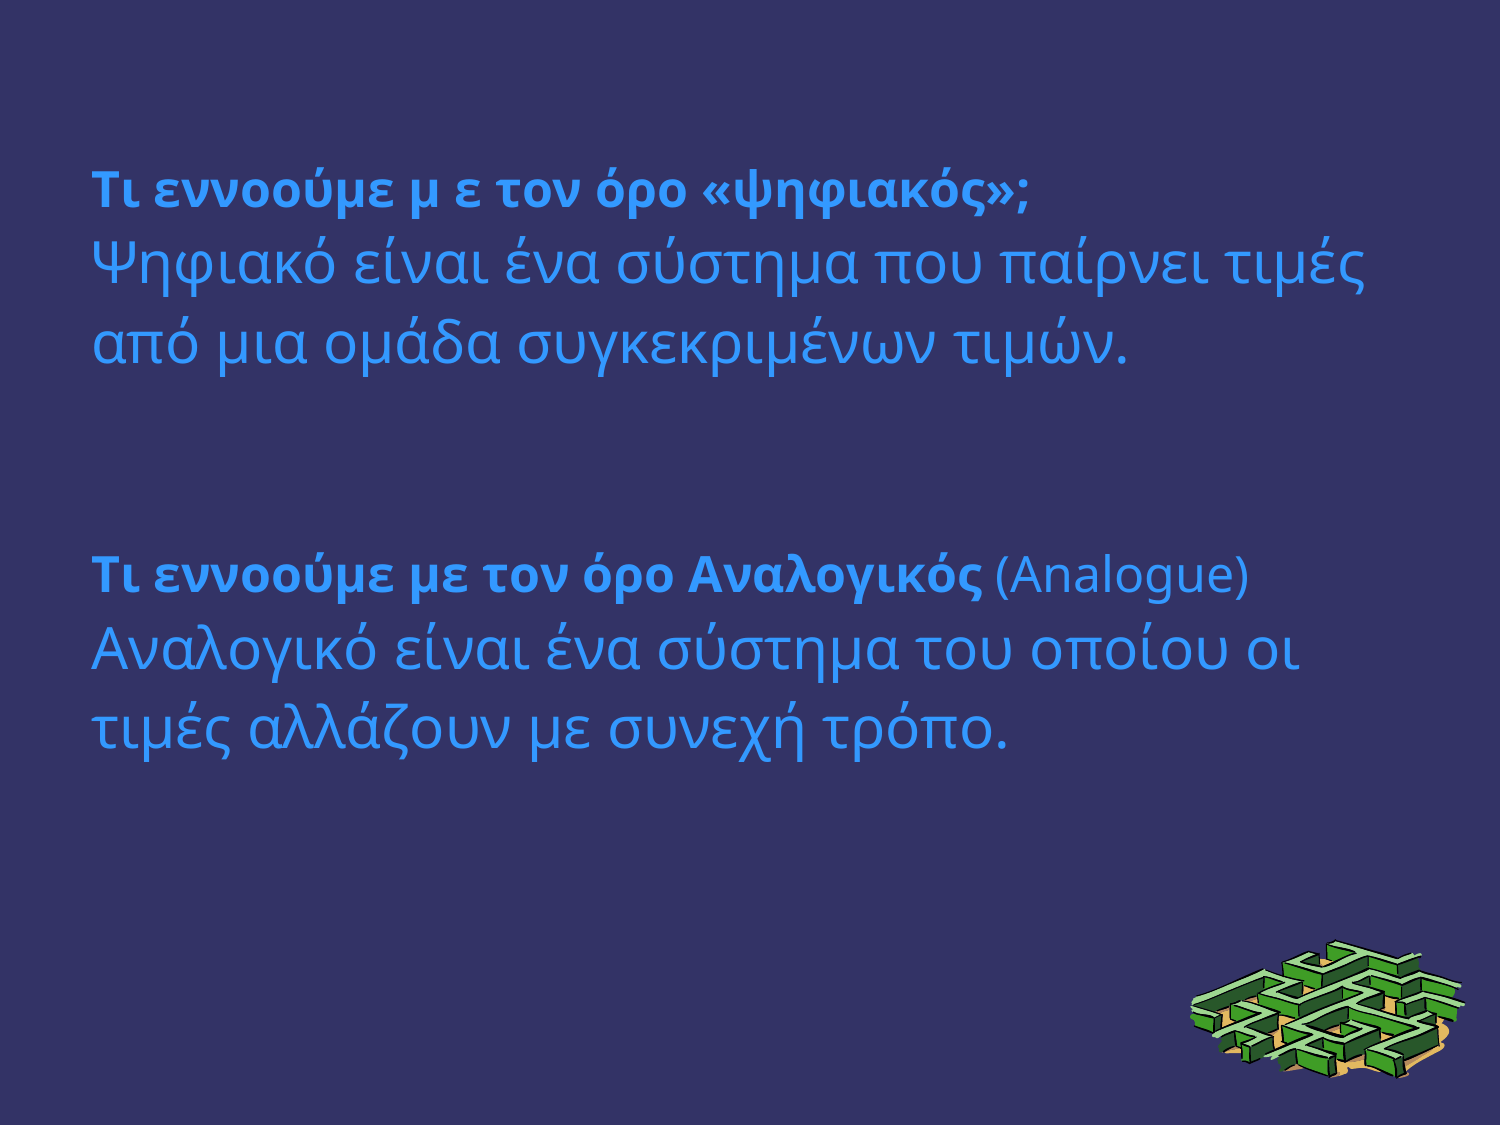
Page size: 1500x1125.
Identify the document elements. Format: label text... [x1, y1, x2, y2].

list Τι εννοούμε μ ε τον όρο «ψηφιακός»; Ψηφιακό είναι ένα σύστημα που παίρνει τιμές από μια ομάδα συγκεκριμένων τιμών. Τι εννοούμε με τον όρο Αναλογικός (Analogue) Αναλογικό είναι ένα σύστημα του οποίου οι τιμές αλλάζουν με συνεχή τρόπο. [90, 153, 1441, 985]
